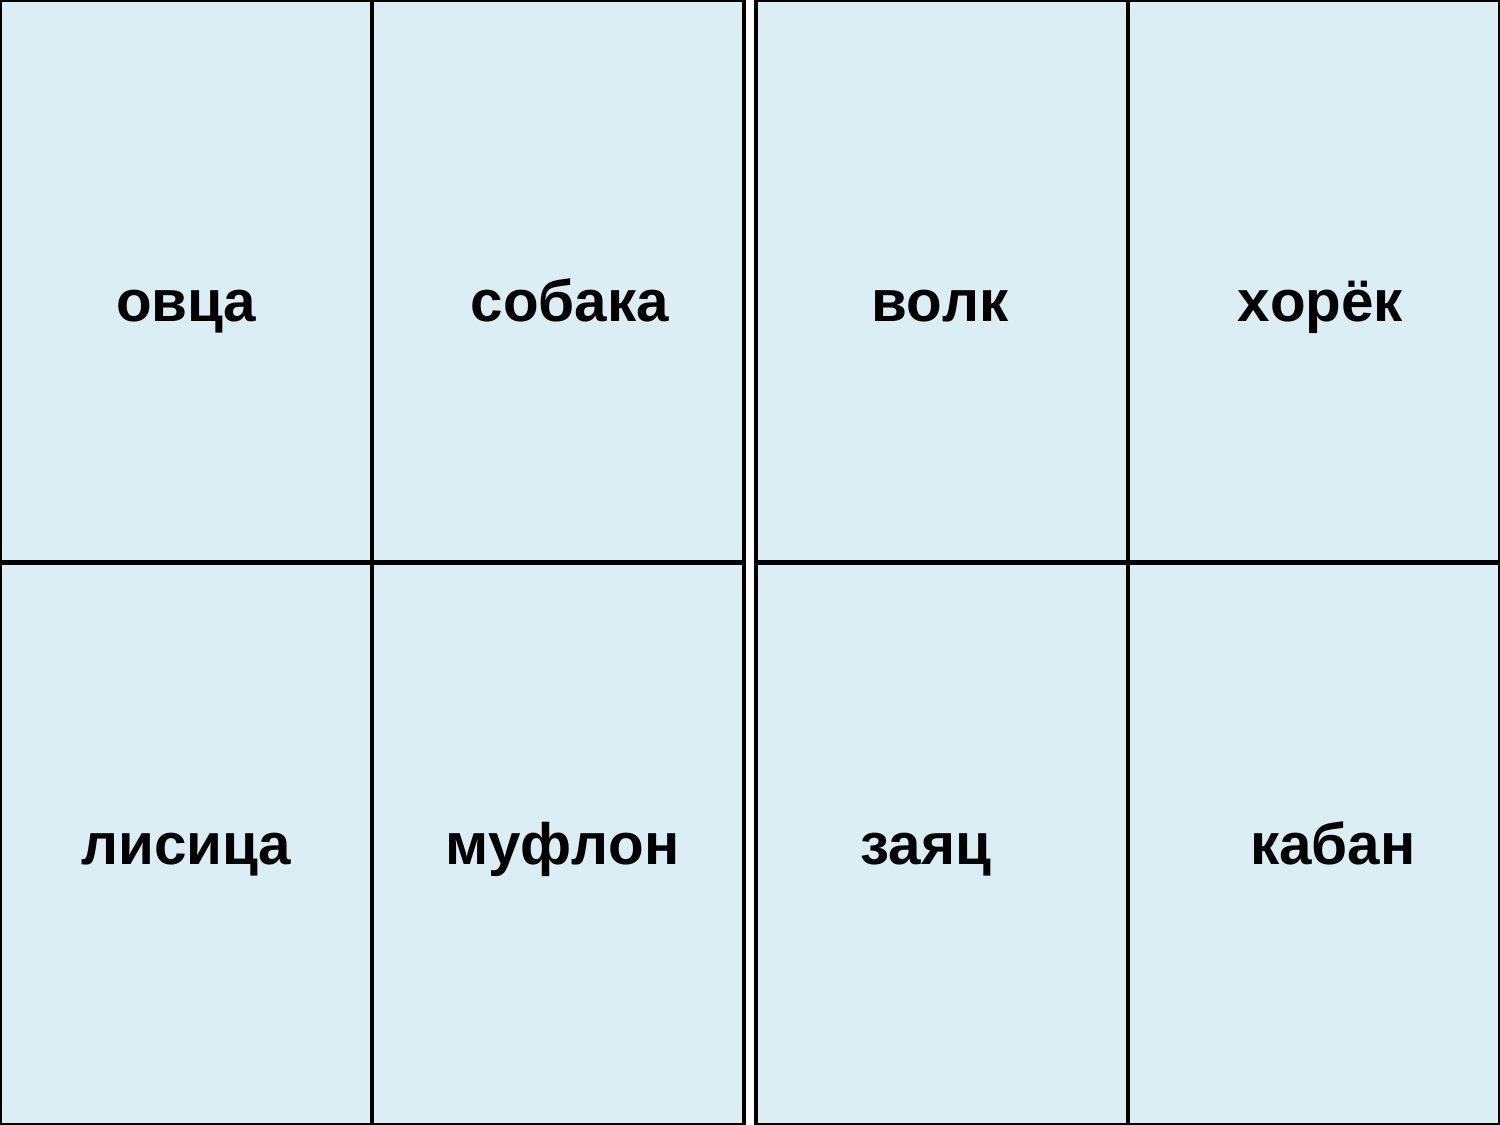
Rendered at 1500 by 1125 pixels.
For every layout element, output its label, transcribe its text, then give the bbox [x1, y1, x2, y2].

text_box овцa [101, 255, 271, 341]
text_box кабан [1235, 798, 1447, 885]
text_box собака [456, 255, 684, 341]
text_box [755, 0, 1500, 1125]
text_box лисица [66, 798, 323, 885]
text_box муфлон [430, 798, 695, 885]
text_box волк [856, 255, 1024, 341]
text_box [0, 0, 745, 1125]
text_box хорёк [1223, 255, 1435, 341]
text_box заяц [845, 798, 1007, 885]
